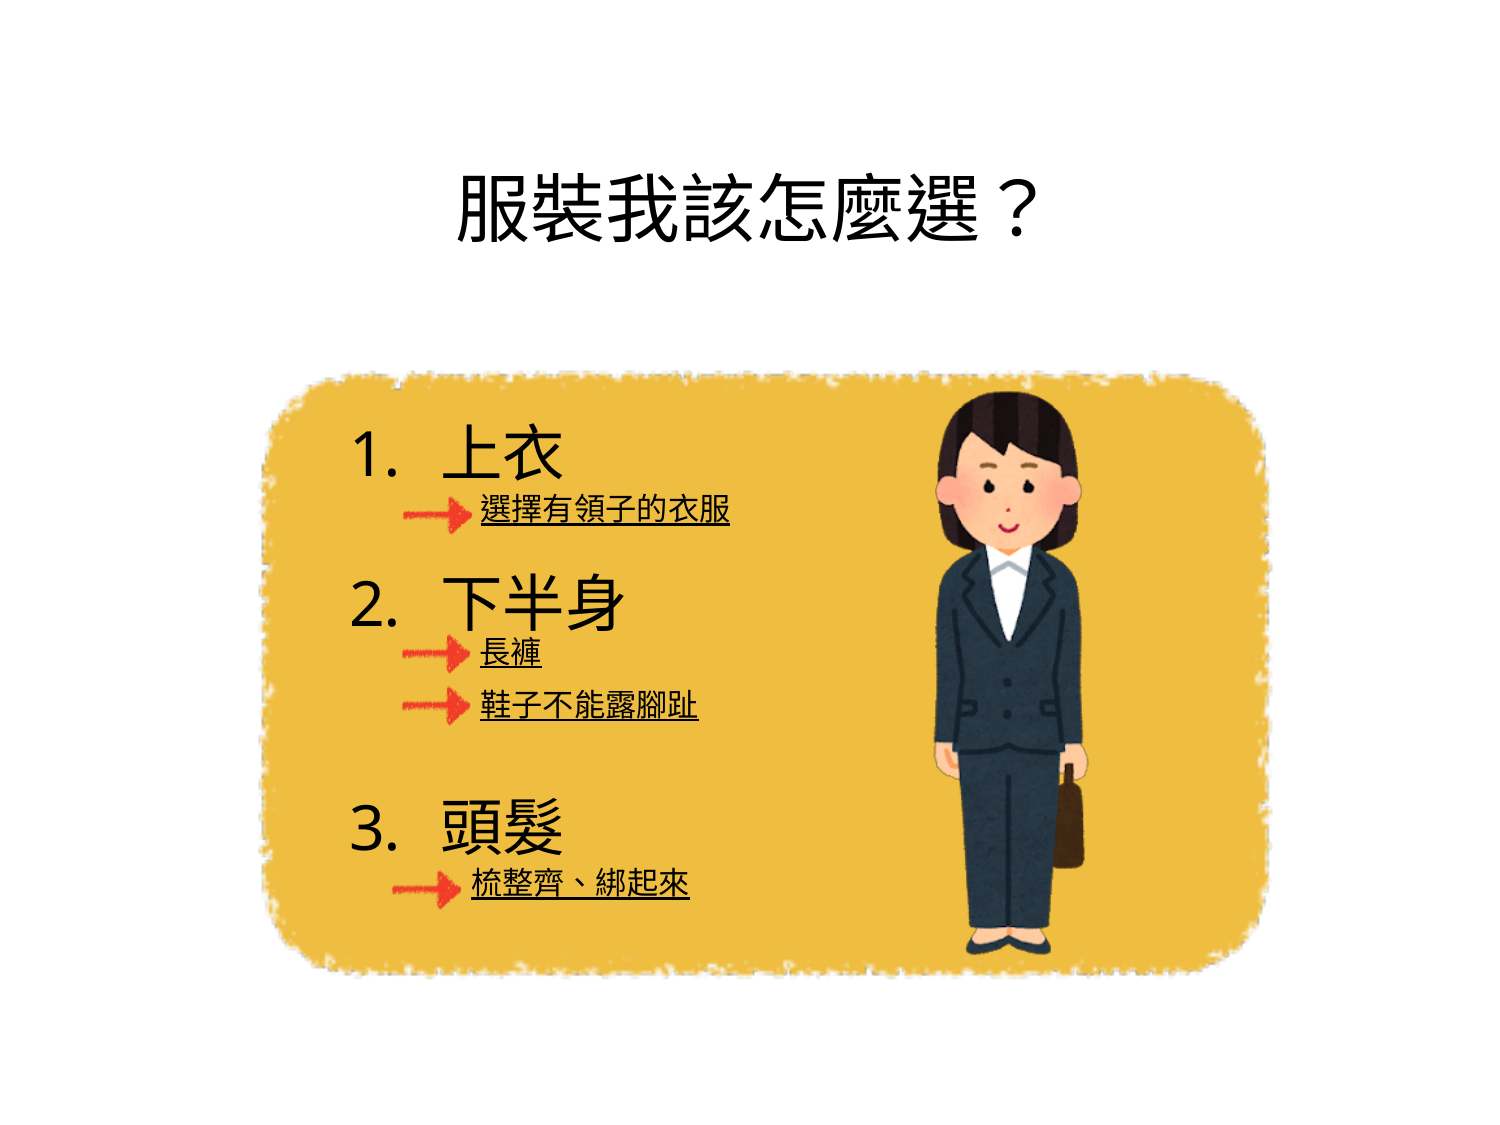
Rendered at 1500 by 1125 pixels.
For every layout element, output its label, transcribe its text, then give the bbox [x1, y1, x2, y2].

text_box 梳整齊、綁起來 [456, 856, 705, 909]
picture [387, 869, 462, 910]
text_box 上衣 下半身 頭髮 [334, 406, 643, 1021]
picture [257, 369, 1276, 983]
text_box 鞋子不能露腳趾 [465, 677, 715, 731]
text_box 選擇有領子的衣服 [465, 482, 746, 535]
text_box 長褲 [464, 624, 558, 677]
picture [398, 495, 473, 535]
text_box 服裝我該怎麼選？ [444, 130, 1500, 294]
picture [397, 633, 471, 674]
picture [397, 685, 471, 726]
